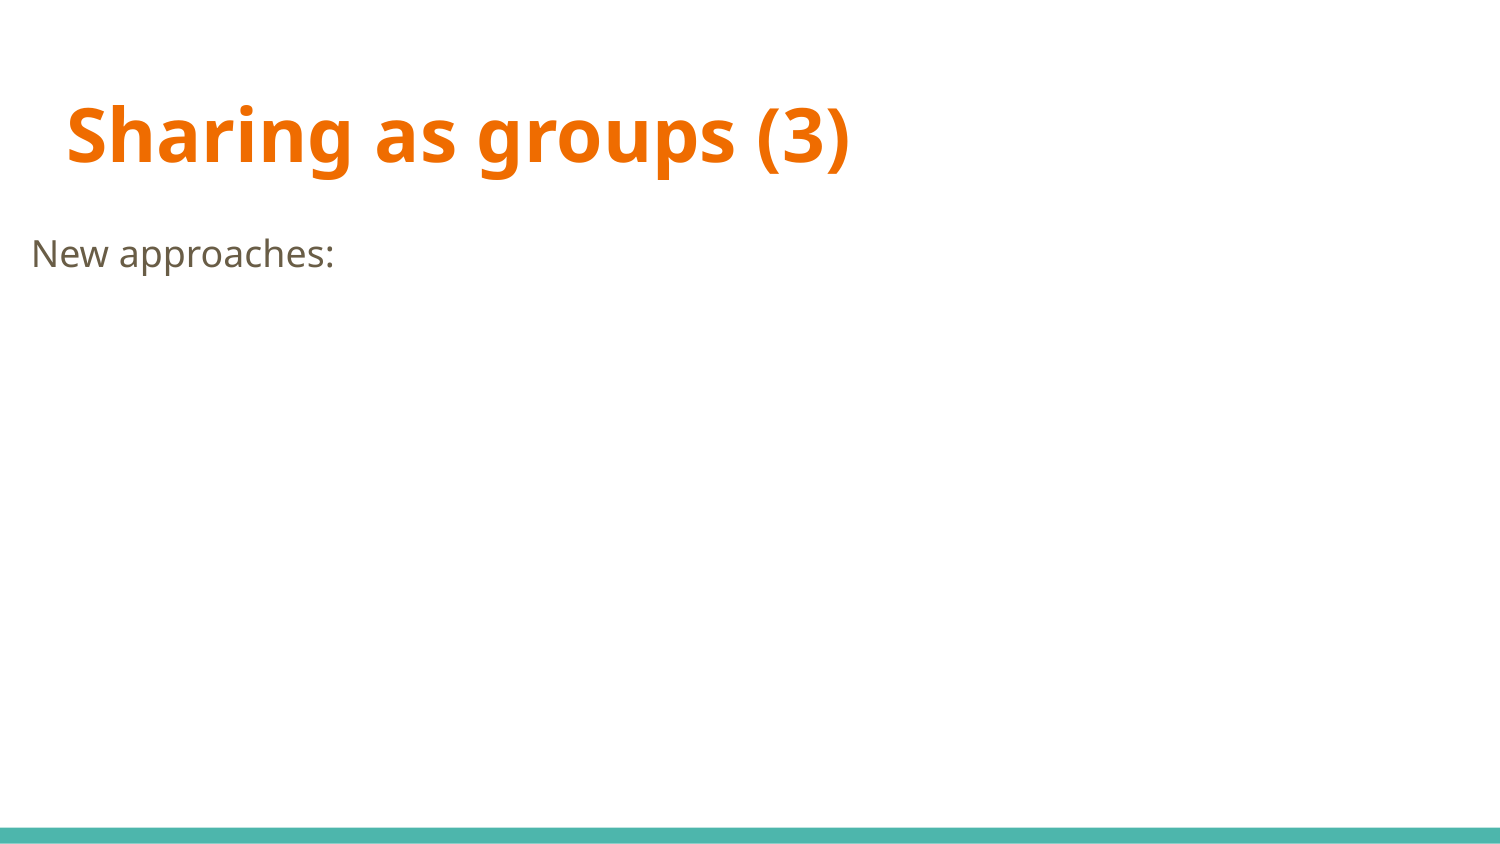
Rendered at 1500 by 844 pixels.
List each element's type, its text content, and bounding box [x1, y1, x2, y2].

list New approaches: [15, 207, 1500, 713]
title Sharing as groups (3) [51, 72, 1449, 207]
